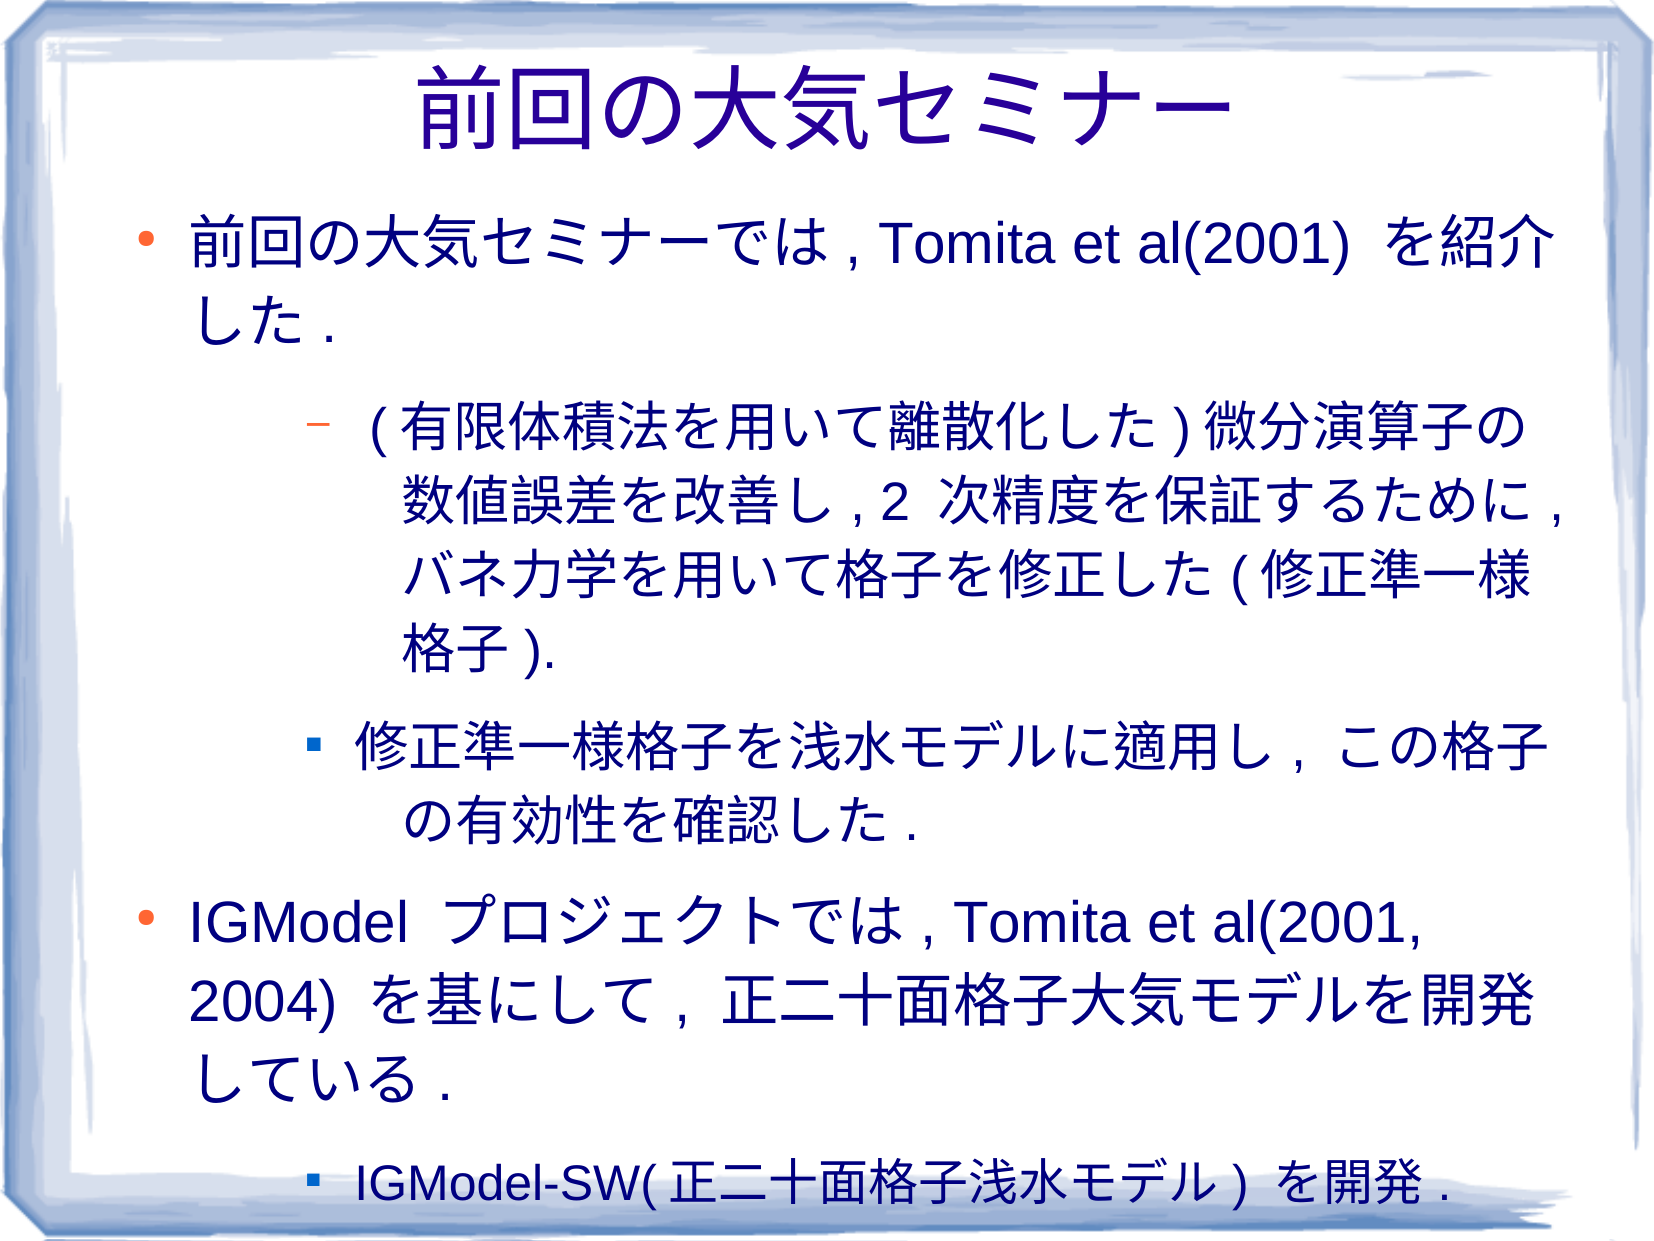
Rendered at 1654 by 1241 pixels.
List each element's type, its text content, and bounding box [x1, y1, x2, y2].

list 前回の大気セミナーでは, Tomita et al(2001) を紹介した. (有限体積法を用いて離散化した)微分演算子の数値誤差を改善し, 2 次精度を保証するために, バネ力学を用いて格子を修正した(修正準一様格子). 修正準一様格子を浅水モデルに適用し, この格子の有効性を確認した. IGModel プロジェクトでは, Tomita et al(2001, 2004) を基にして, 正二十面格子大気モデルを開発している. IGModel-SW(正二十面格子浅水モデル) を開発. [118, 200, 1571, 1144]
picture [0, 0, 1654, 1241]
title 前回の大気セミナー [82, 49, 1571, 166]
